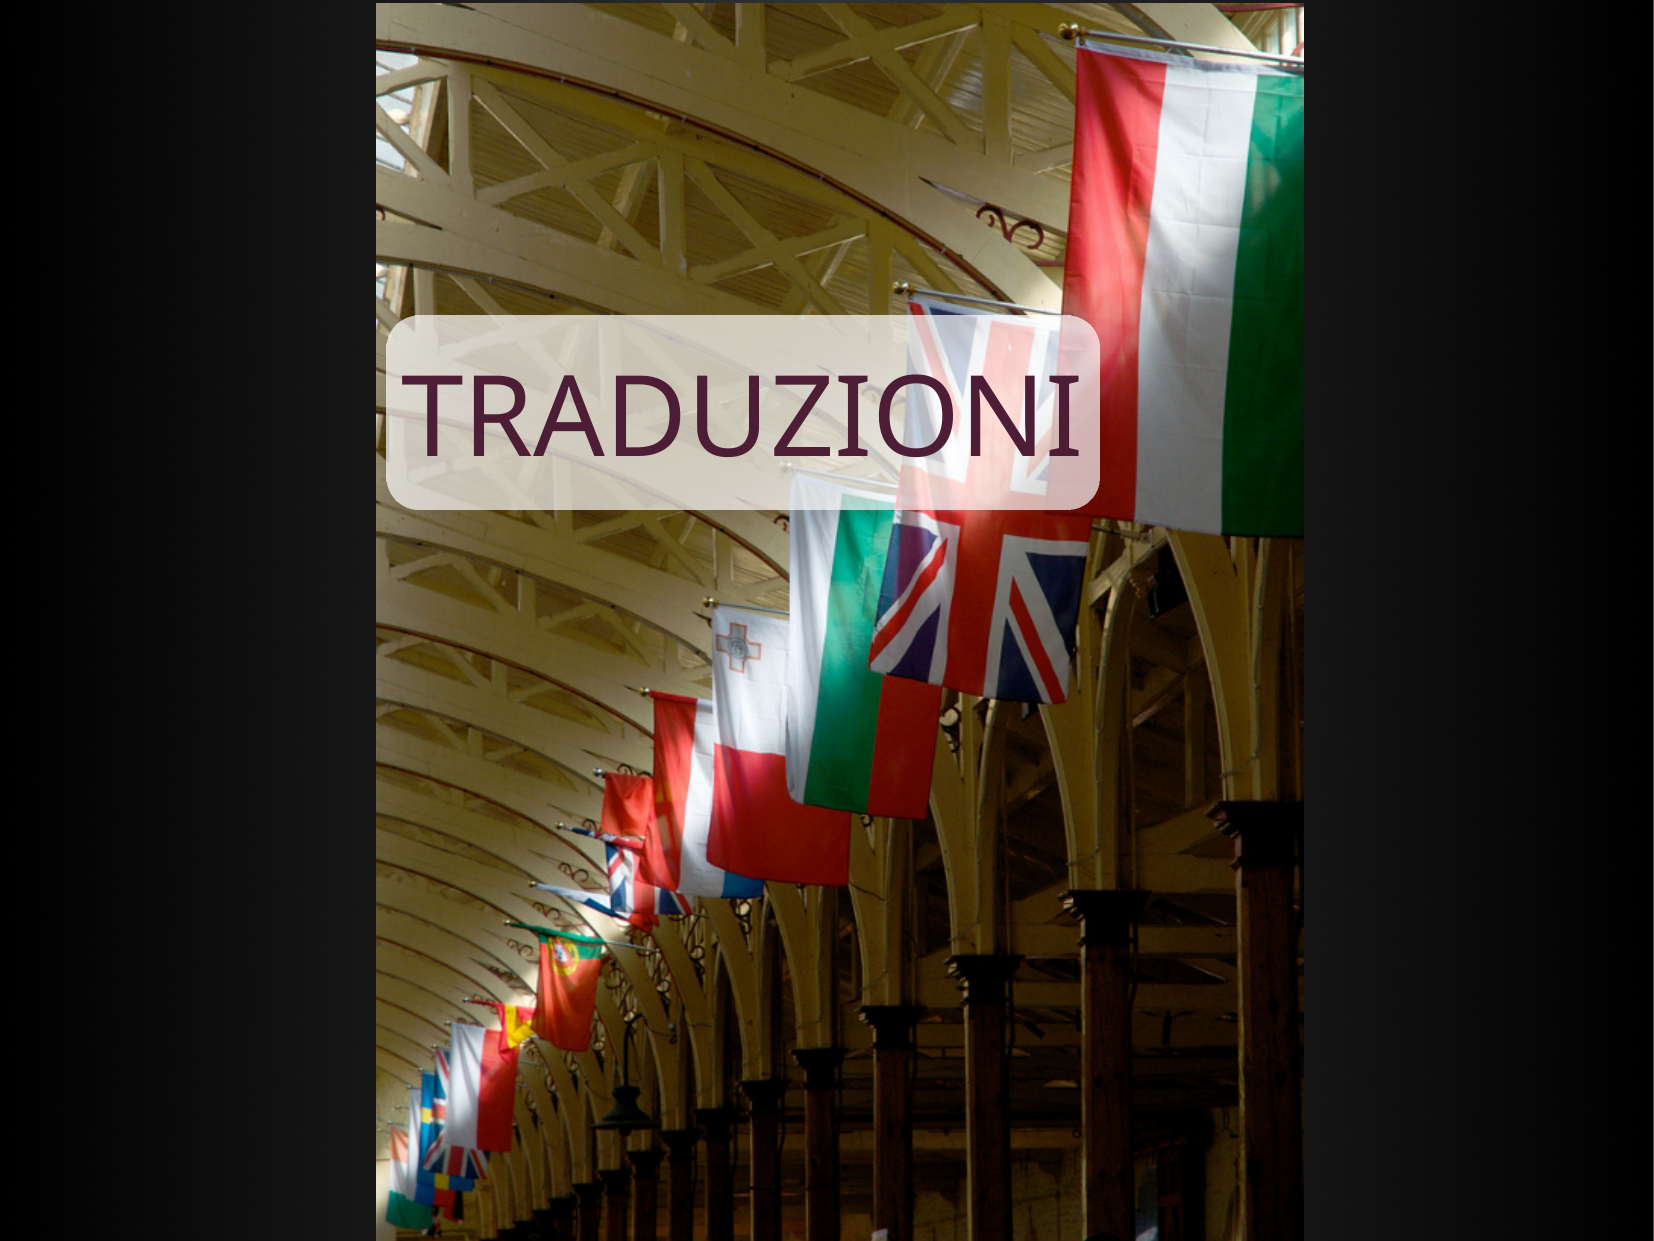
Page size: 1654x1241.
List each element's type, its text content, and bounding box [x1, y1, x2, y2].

text_box TRADUZIONI [386, 315, 1100, 510]
picture [0, 0, 1654, 1241]
